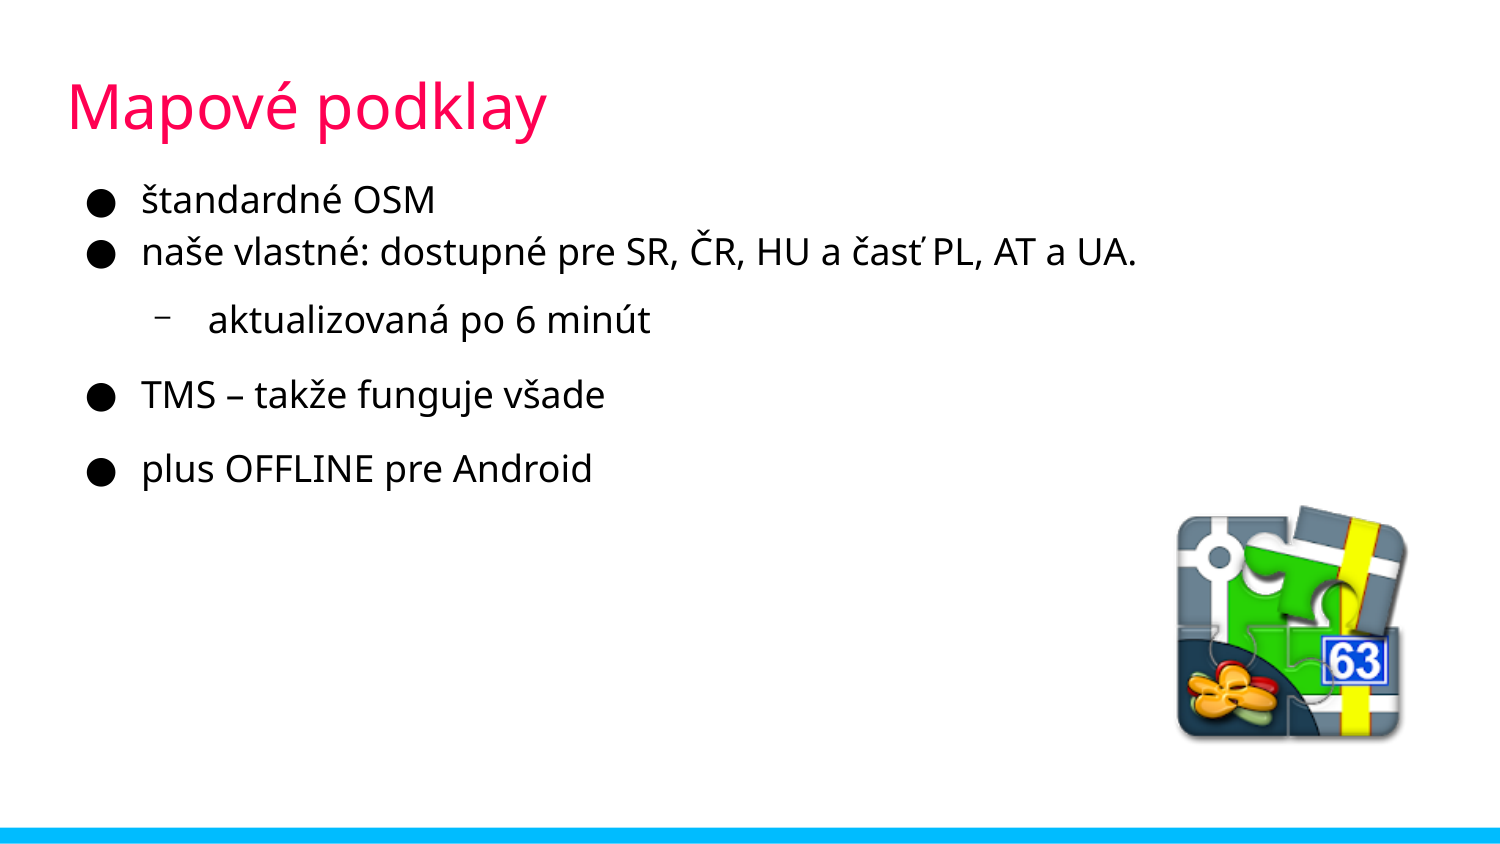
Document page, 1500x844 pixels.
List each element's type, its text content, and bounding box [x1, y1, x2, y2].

title Mapové podklay [51, 51, 1449, 154]
list štandardné OSM naše vlastné: dostupné pre SR, ČR, HU a časť PL, AT a UA. aktualizovaná po 6 minút TMS – takže funguje všade plus OFFLINE pre Android [51, 154, 1449, 705]
picture [1147, 484, 1430, 766]
